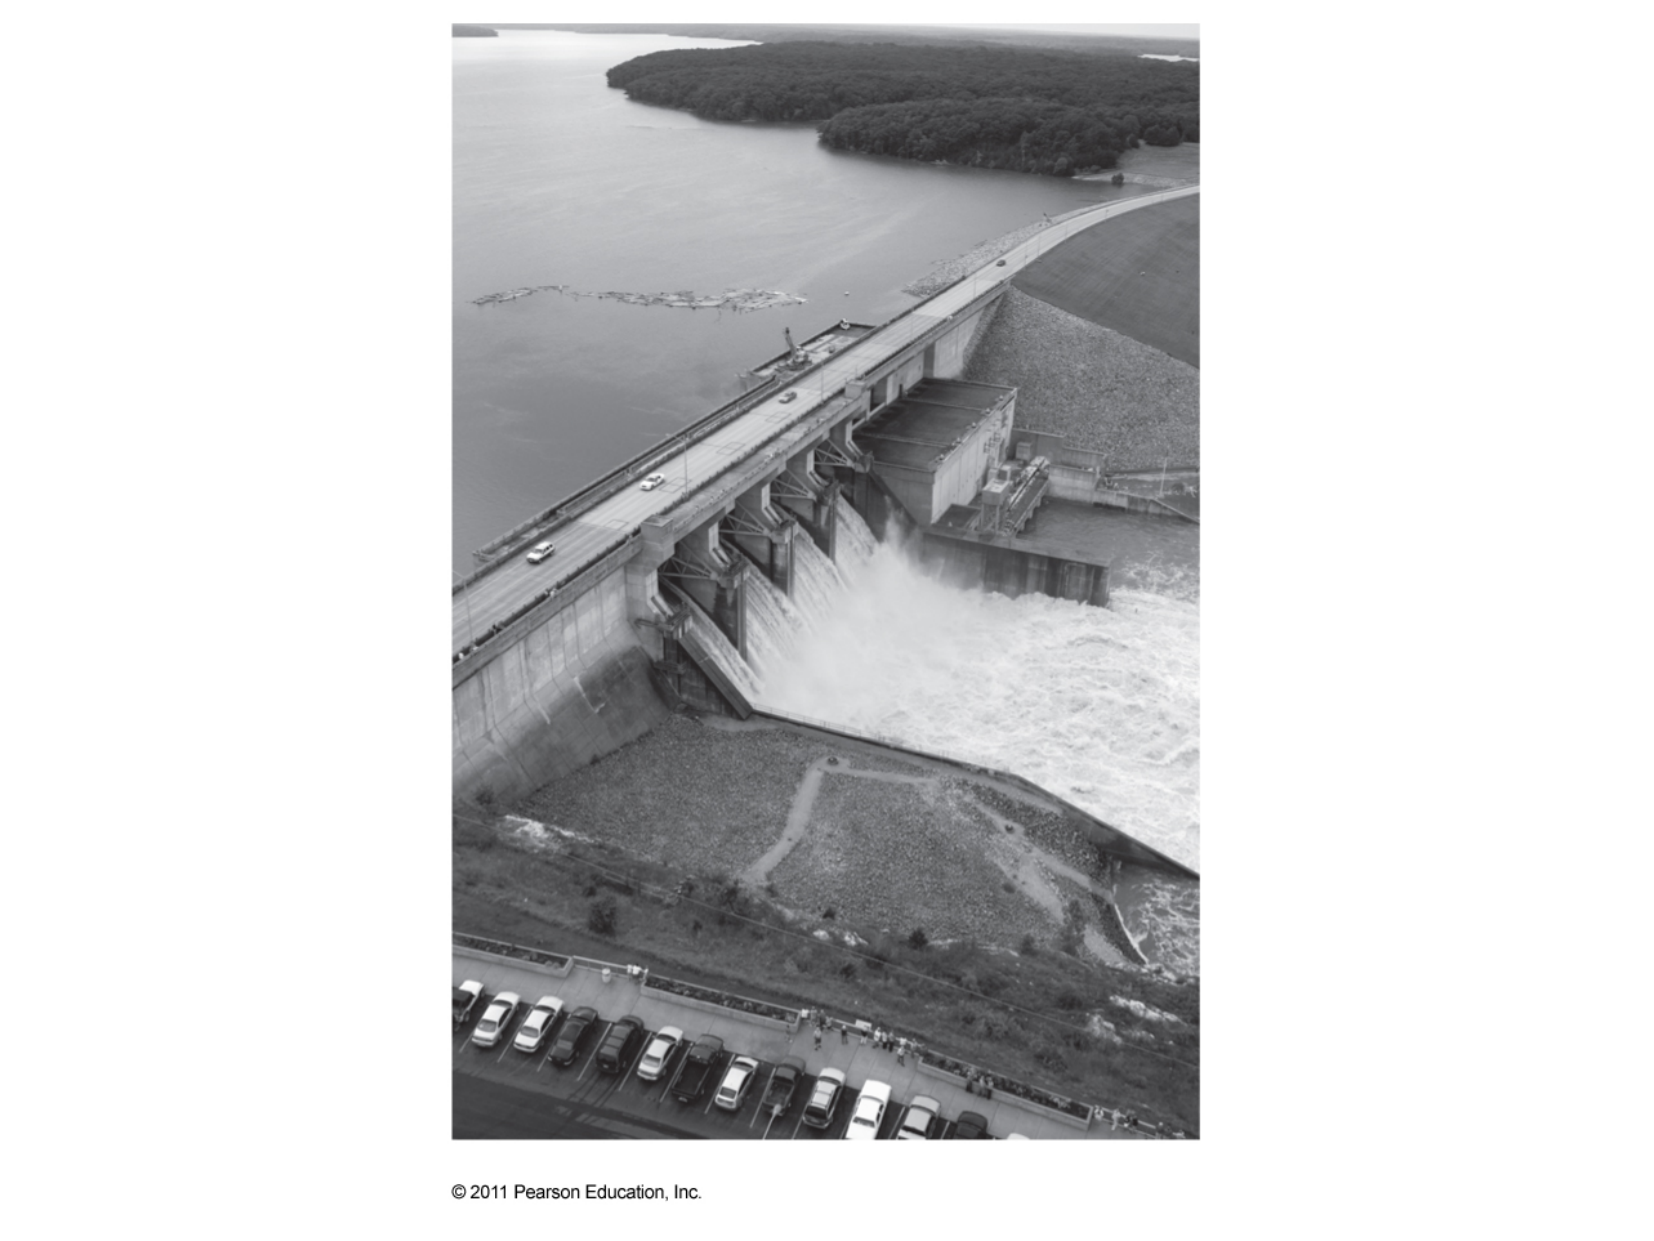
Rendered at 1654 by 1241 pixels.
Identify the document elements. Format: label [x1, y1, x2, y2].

picture [427, 0, 1226, 1241]
